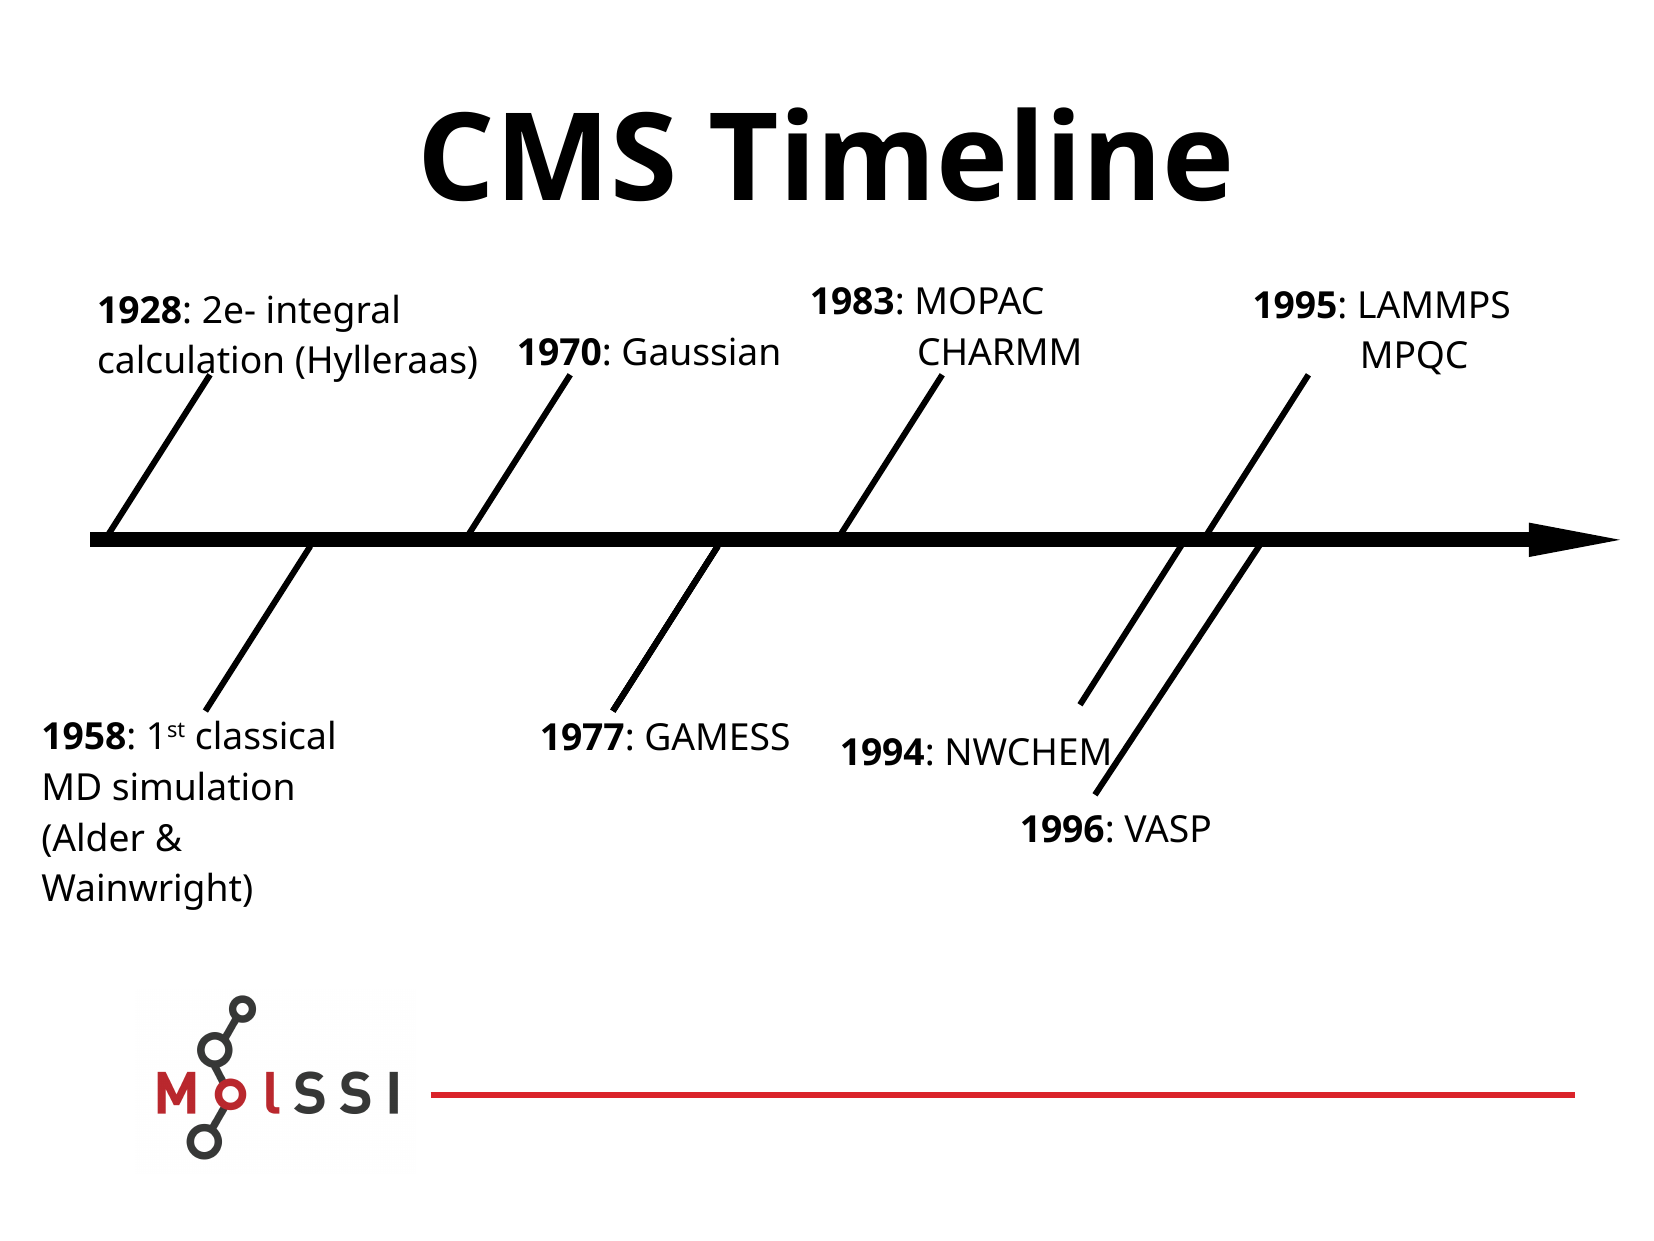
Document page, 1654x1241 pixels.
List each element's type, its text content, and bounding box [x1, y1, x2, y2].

text_box 1995: LAMMPS MPQC [1237, 270, 1606, 383]
text_box 1983: MOPAC CHARMM [795, 267, 1085, 379]
text_box 1996: VASP [1005, 794, 1225, 862]
text_box 1970: Gaussian [502, 318, 786, 385]
title CMS Timeline [82, 49, 1571, 257]
picture [135, 989, 416, 1174]
text_box 1977: GAMESS [525, 703, 800, 770]
text_box 1928: 2e- integral calculation (Hylleraas) [82, 276, 586, 388]
text_box 1994: NWCHEM [825, 718, 1119, 785]
text_box 1958: 1st classical MD simulation (Alder & Wainwright) [26, 702, 417, 859]
text_box 1994: NWCHEM [1106, 766, 1119, 785]
